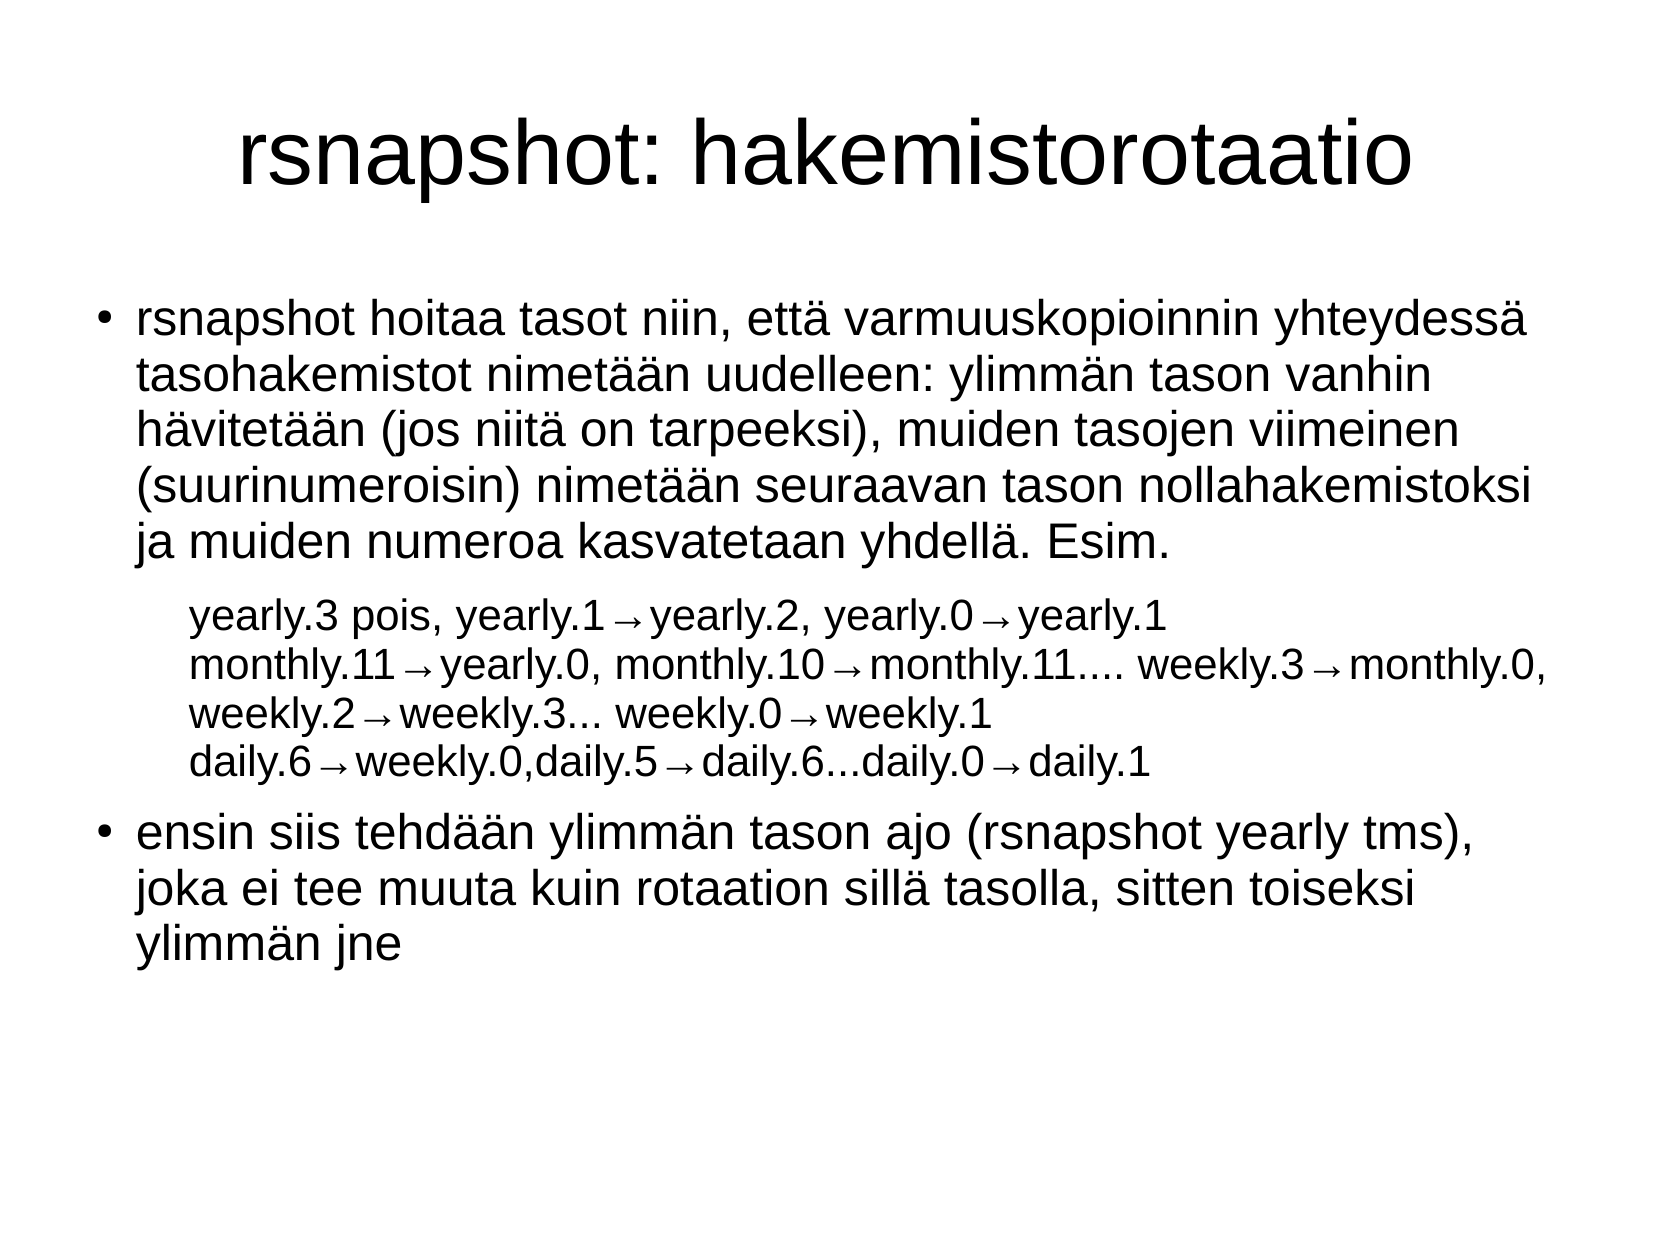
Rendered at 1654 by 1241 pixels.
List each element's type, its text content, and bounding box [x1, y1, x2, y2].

title rsnapshot: hakemistorotaatio [82, 49, 1571, 257]
list rsnapshot hoitaa tasot niin, että varmuuskopioinnin yhteydessä tasohakemistot nimetään uudelleen: ylimmän tason vanhin hävitetään (jos niitä on tarpeeksi), muiden tasojen viimeinen (suurinumeroisin) nimetään seuraavan tason nollahakemistoksi ja muiden numeroa kasvatetaan yhdellä. Esim. yearly.3 pois, yearly.1→yearly.2, yearly.0→yearly.1 monthly.11→yearly.0, monthly.10→monthly.11.... weekly.3→monthly.0, weekly.2→weekly.3... weekly.0→weekly.1 daily.6→weekly.0,daily.5→daily.6...daily.0→daily.1 ensin siis tehdään ylimmän tason ajo (rsnapshot yearly tms), joka ei tee muuta kuin rotaation sillä tasolla, sitten toiseksi ylimmän jne [82, 290, 1571, 1010]
